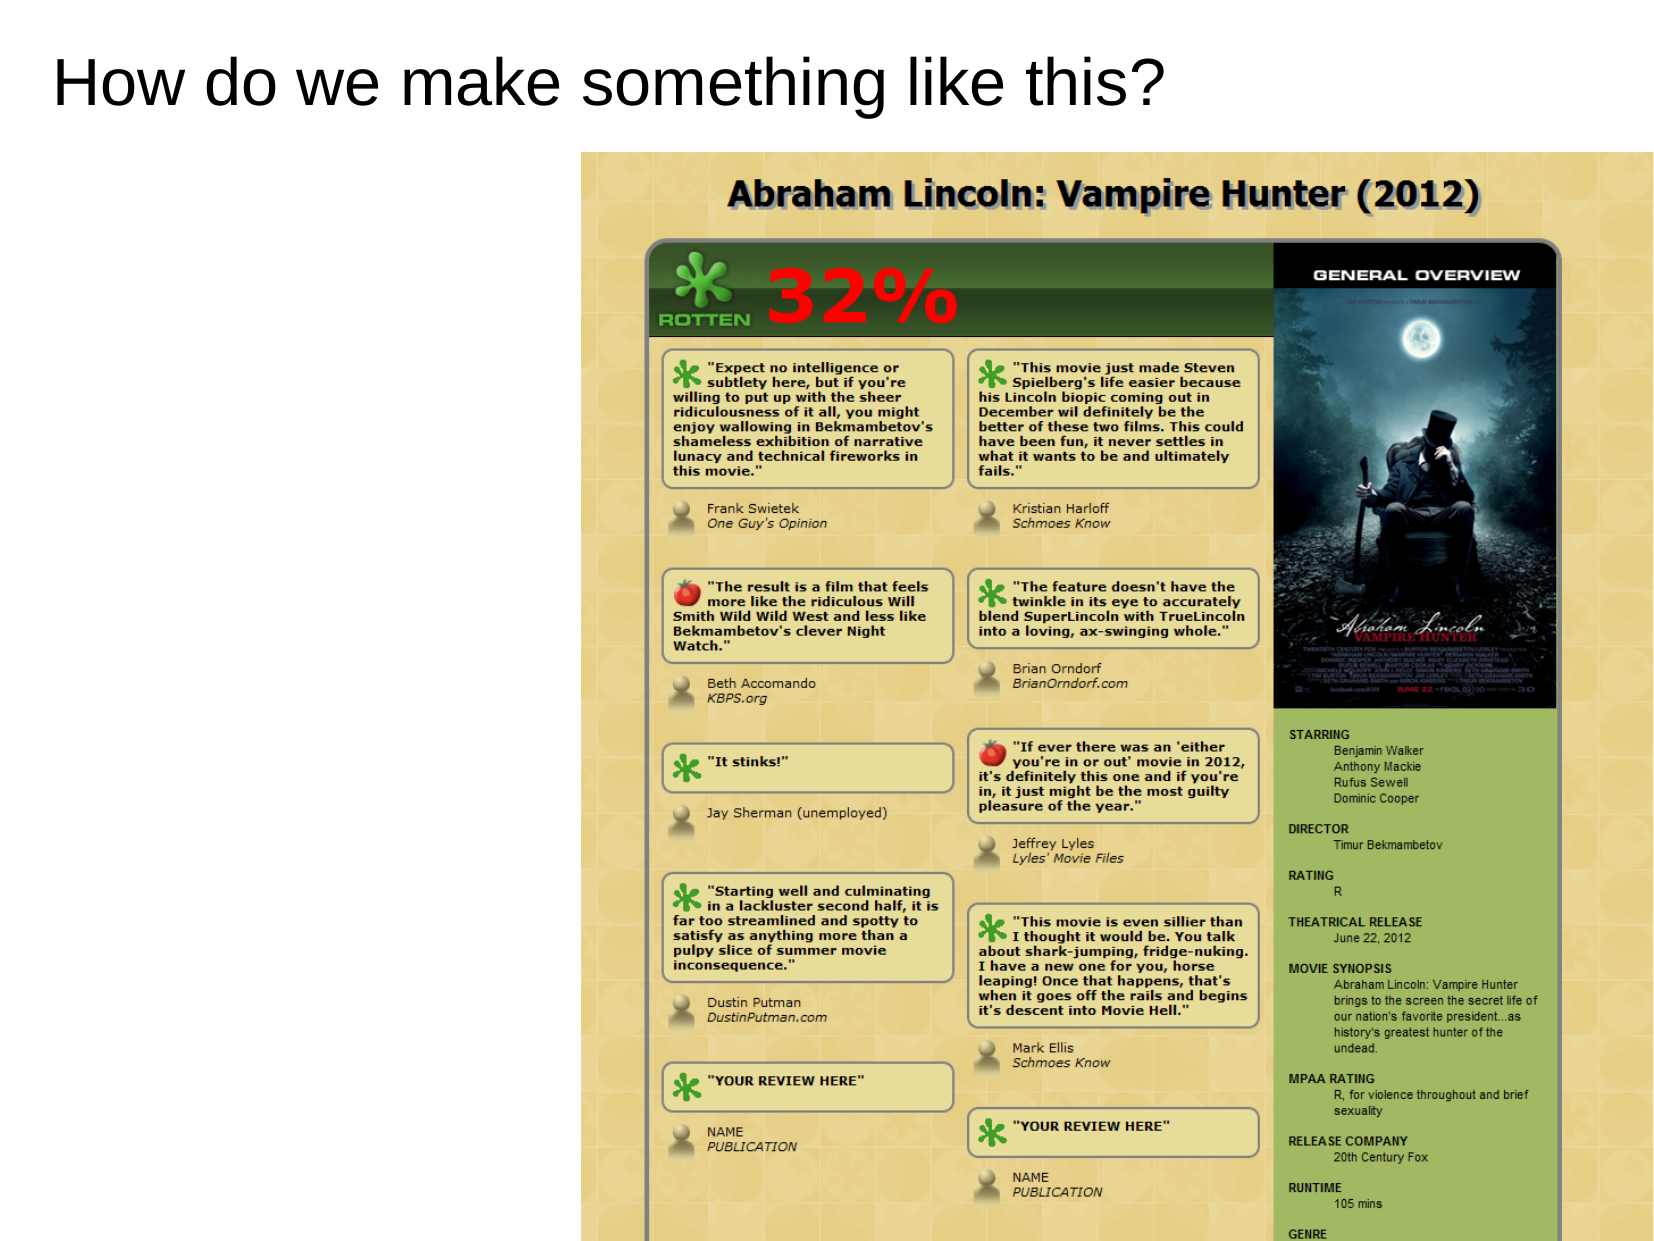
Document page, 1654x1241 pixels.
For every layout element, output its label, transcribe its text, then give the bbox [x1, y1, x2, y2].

picture [581, 152, 1654, 1241]
text_box How do we make something like this? [37, 37, 1201, 128]
